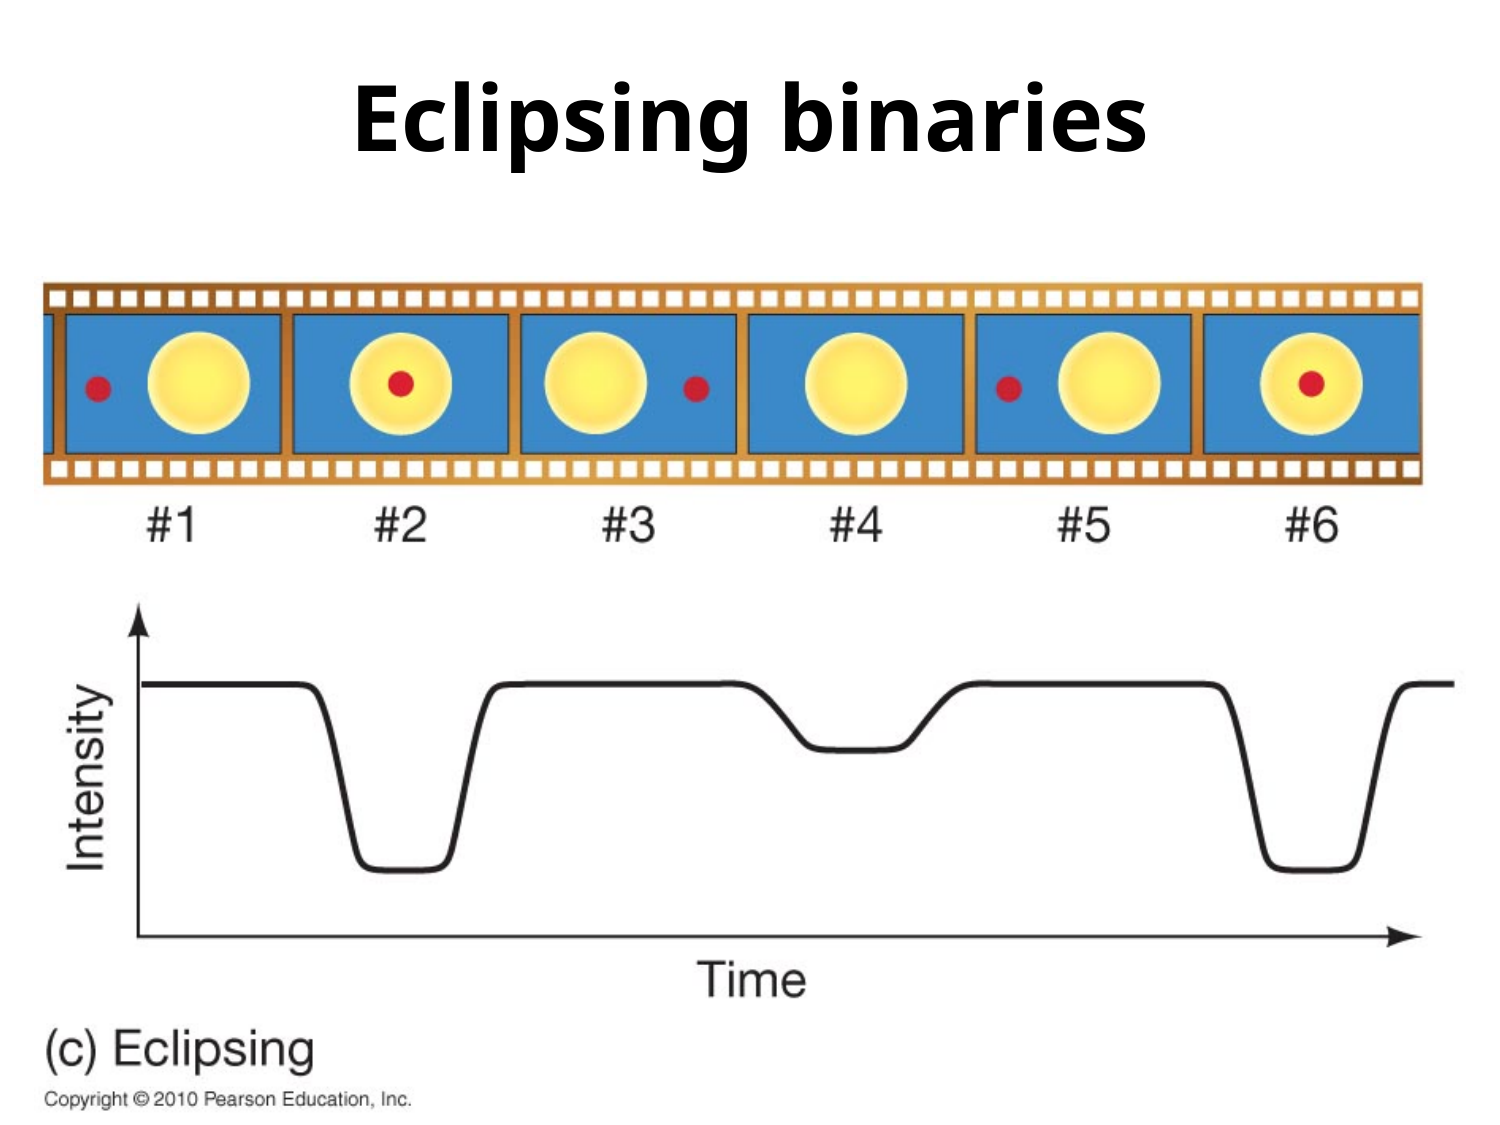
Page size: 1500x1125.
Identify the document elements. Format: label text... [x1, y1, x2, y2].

picture [34, 276, 1466, 1125]
title Eclipsing binaries [30, 62, 1471, 170]
